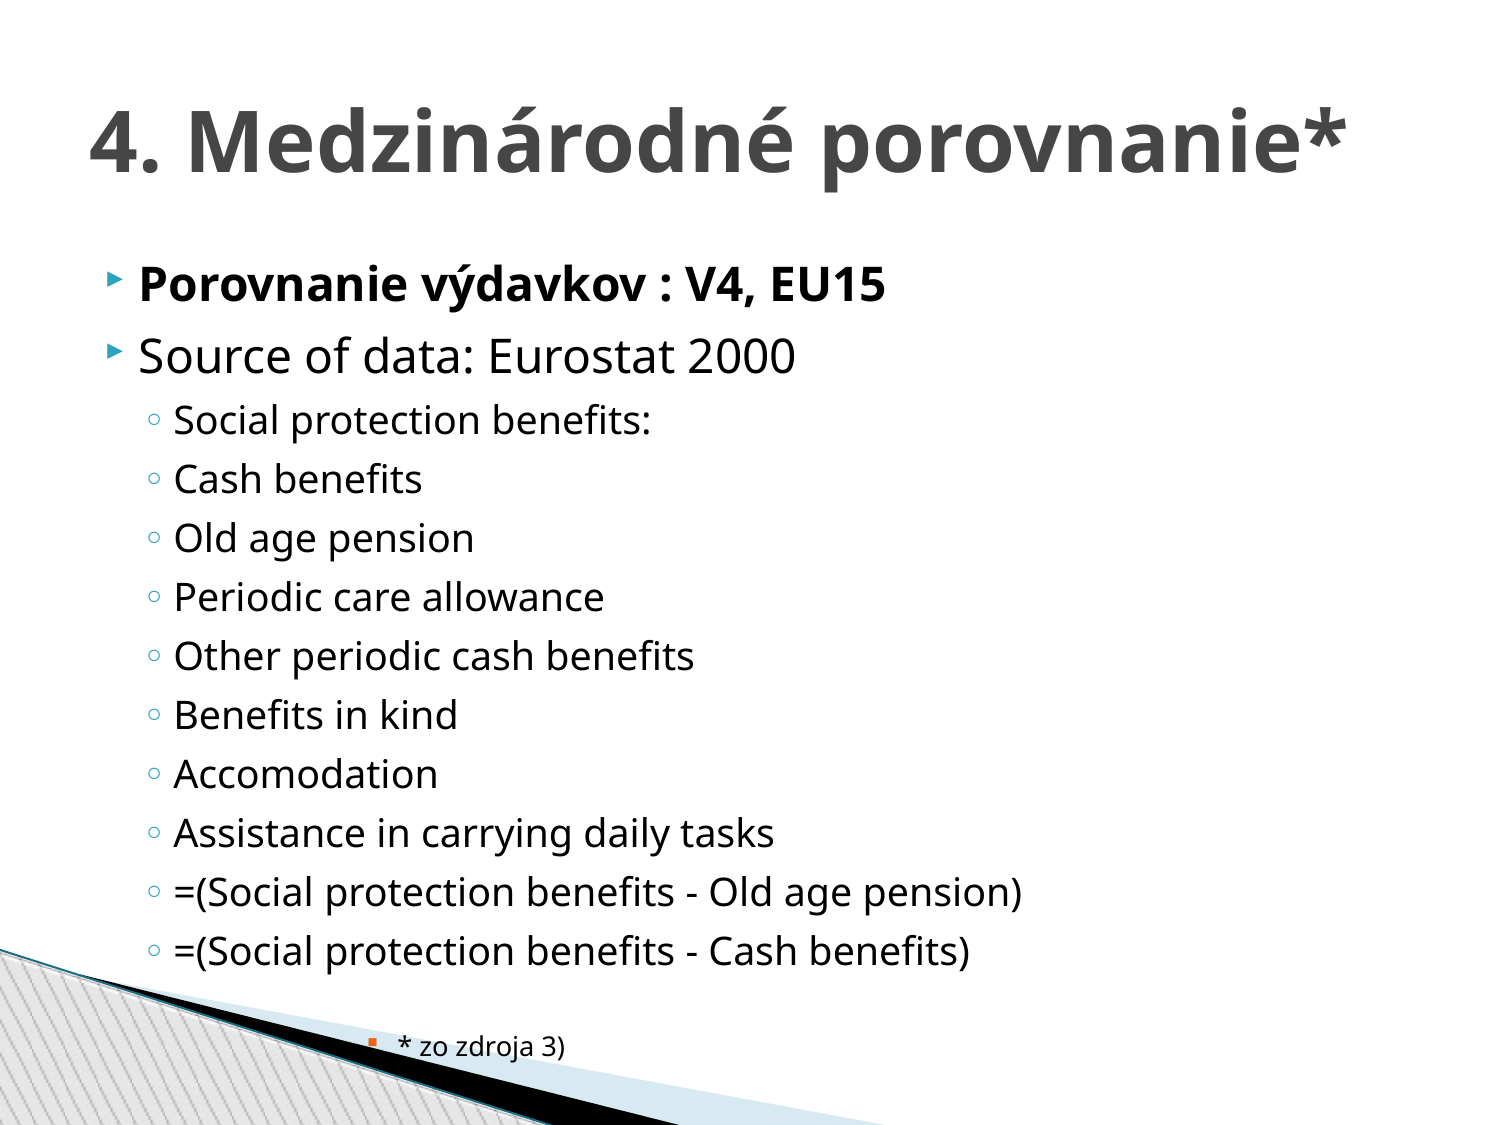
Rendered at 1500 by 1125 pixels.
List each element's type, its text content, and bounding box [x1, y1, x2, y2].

text_box 4. Medzinárodné porovnanie* [74, 45, 1425, 233]
text_box Porovnanie výdavkov : V4, EU15 Source of data: Eurostat 2000 Social protection benefits: Cash benefits Old age pension Periodic care allowance Other periodic cash benefits Benefits in kind Accomodation Assistance in carrying daily tasks =(Social protection benefits - Old age pension) =(Social protection benefits - Cash benefits) * zo zdroja 3) [74, 243, 1425, 1083]
